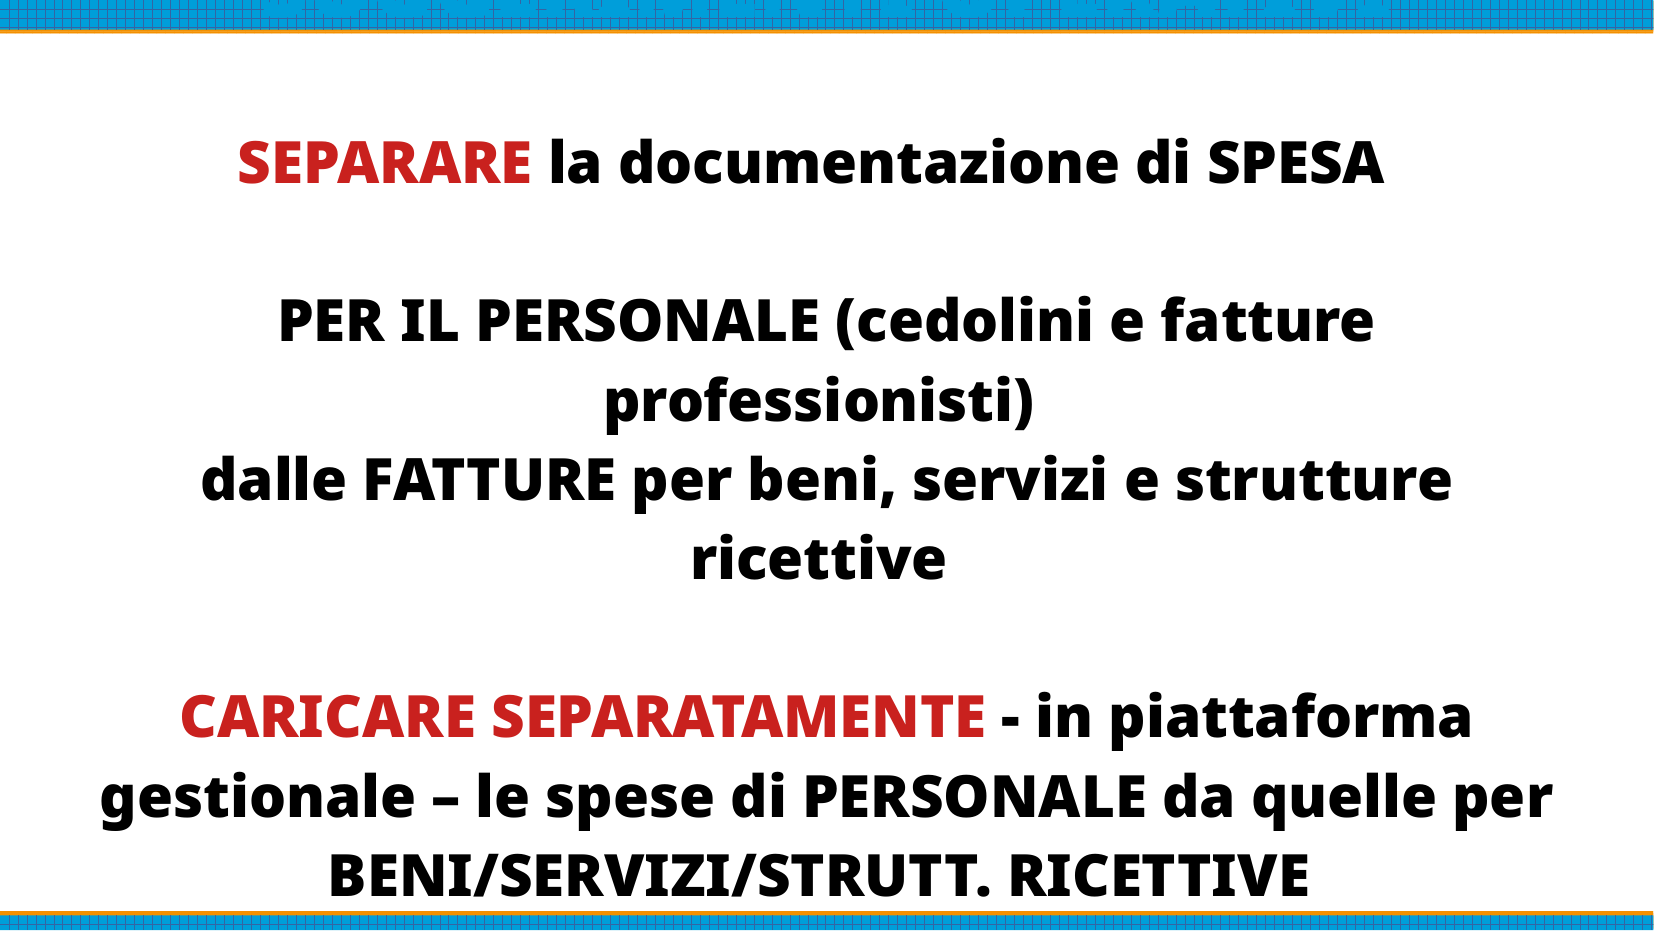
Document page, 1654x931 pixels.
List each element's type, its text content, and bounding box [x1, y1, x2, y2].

subtitle SUGGERIMENTI OPERATIVI SEPARARE la documentazione di SPESA PER IL PERSONALE (cedolini e fatture professionisti) dalle FATTURE per beni, servizi e strutture ricettive CARICARE SEPARATAMENTE - in piattaforma gestionale – le spese di PERSONALE da quelle per BENI/SERVIZI/STRUTT. RICETTIVE [88, 38, 1565, 803]
